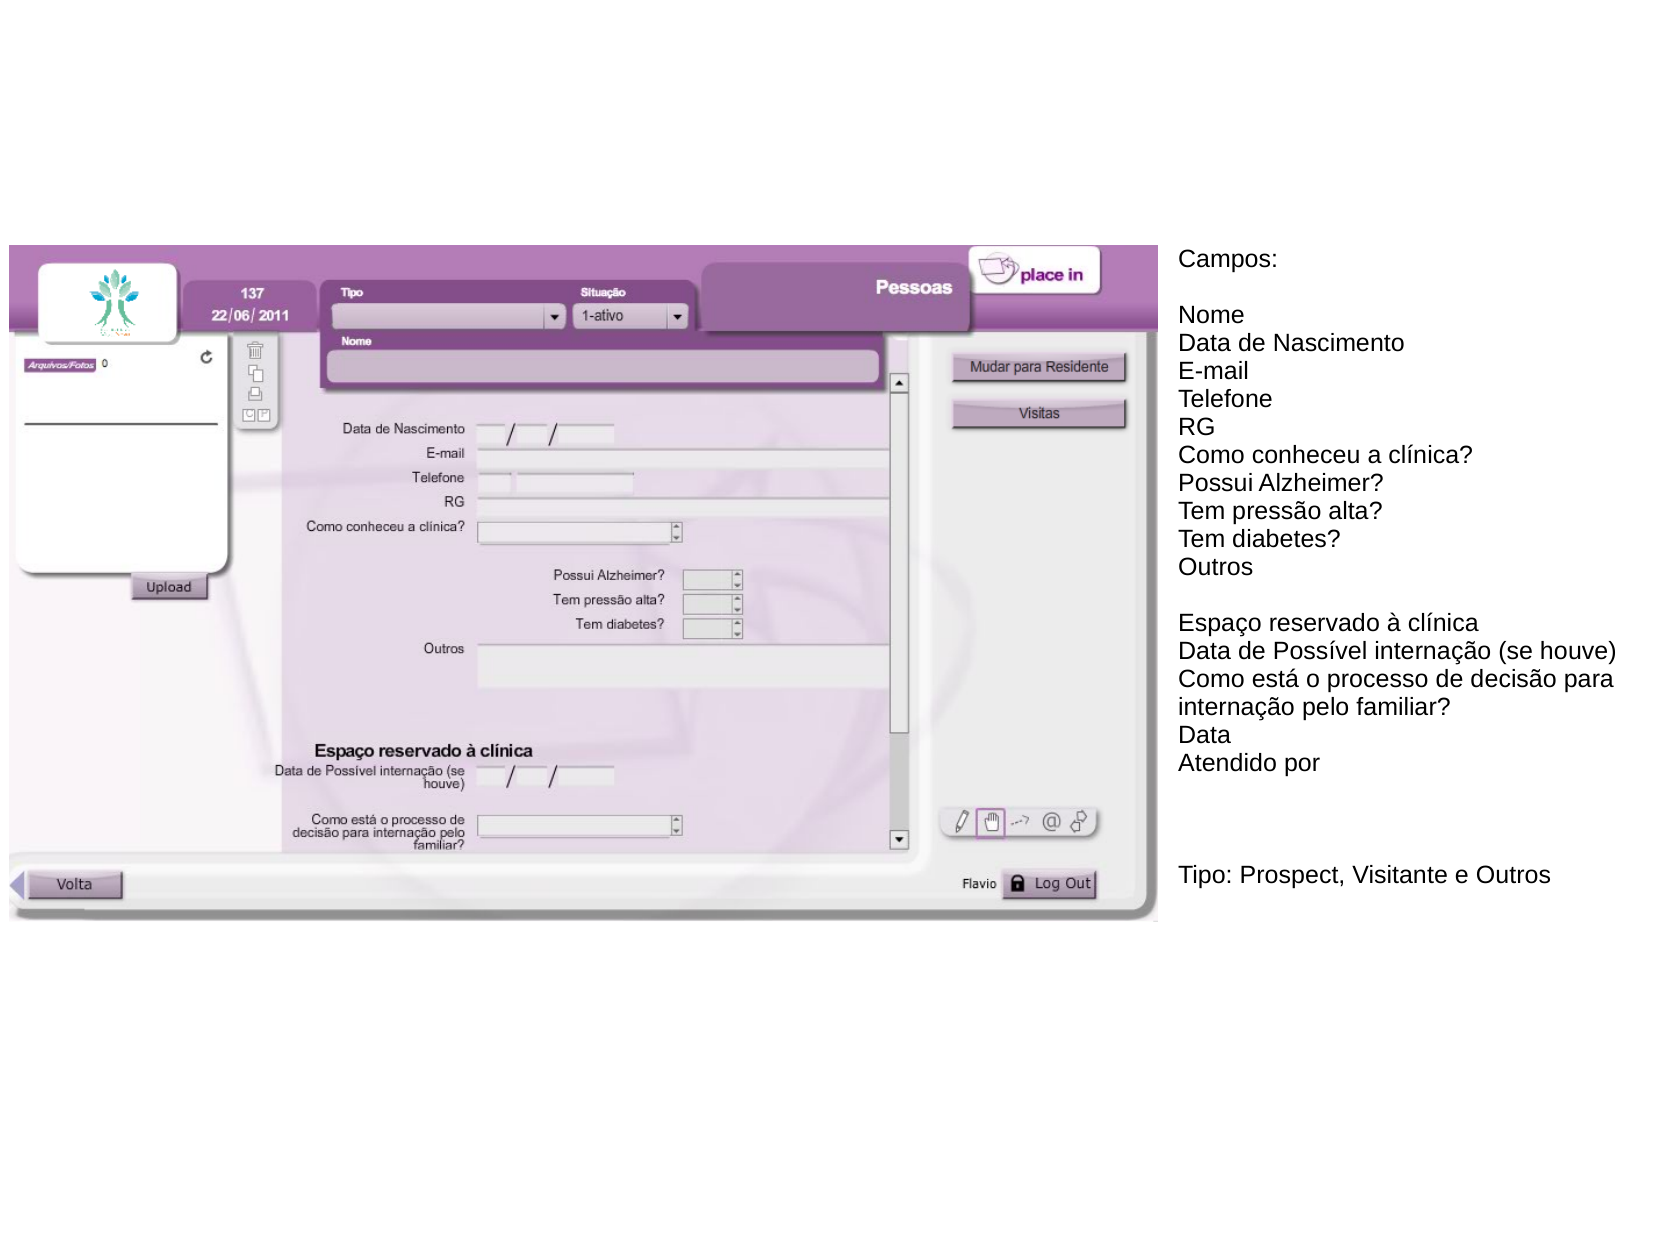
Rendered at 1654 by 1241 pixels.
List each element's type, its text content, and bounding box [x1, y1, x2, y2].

text_box [1387, 826, 1460, 885]
text_box Campos: Nome Data de Nascimento E-mail Telefone RG Como conheceu a clínica? Possui Alzheimer? Tem pressão alta? Tem diabetes? Outros Espaço reservado à clínica Data de Possível internação (se houve) Como está o processo de decisão para internação pelo familiar? Data Atendido por Tipo: Prospect, Visitante e Outros [1163, 237, 1654, 1105]
picture [9, 245, 1158, 922]
